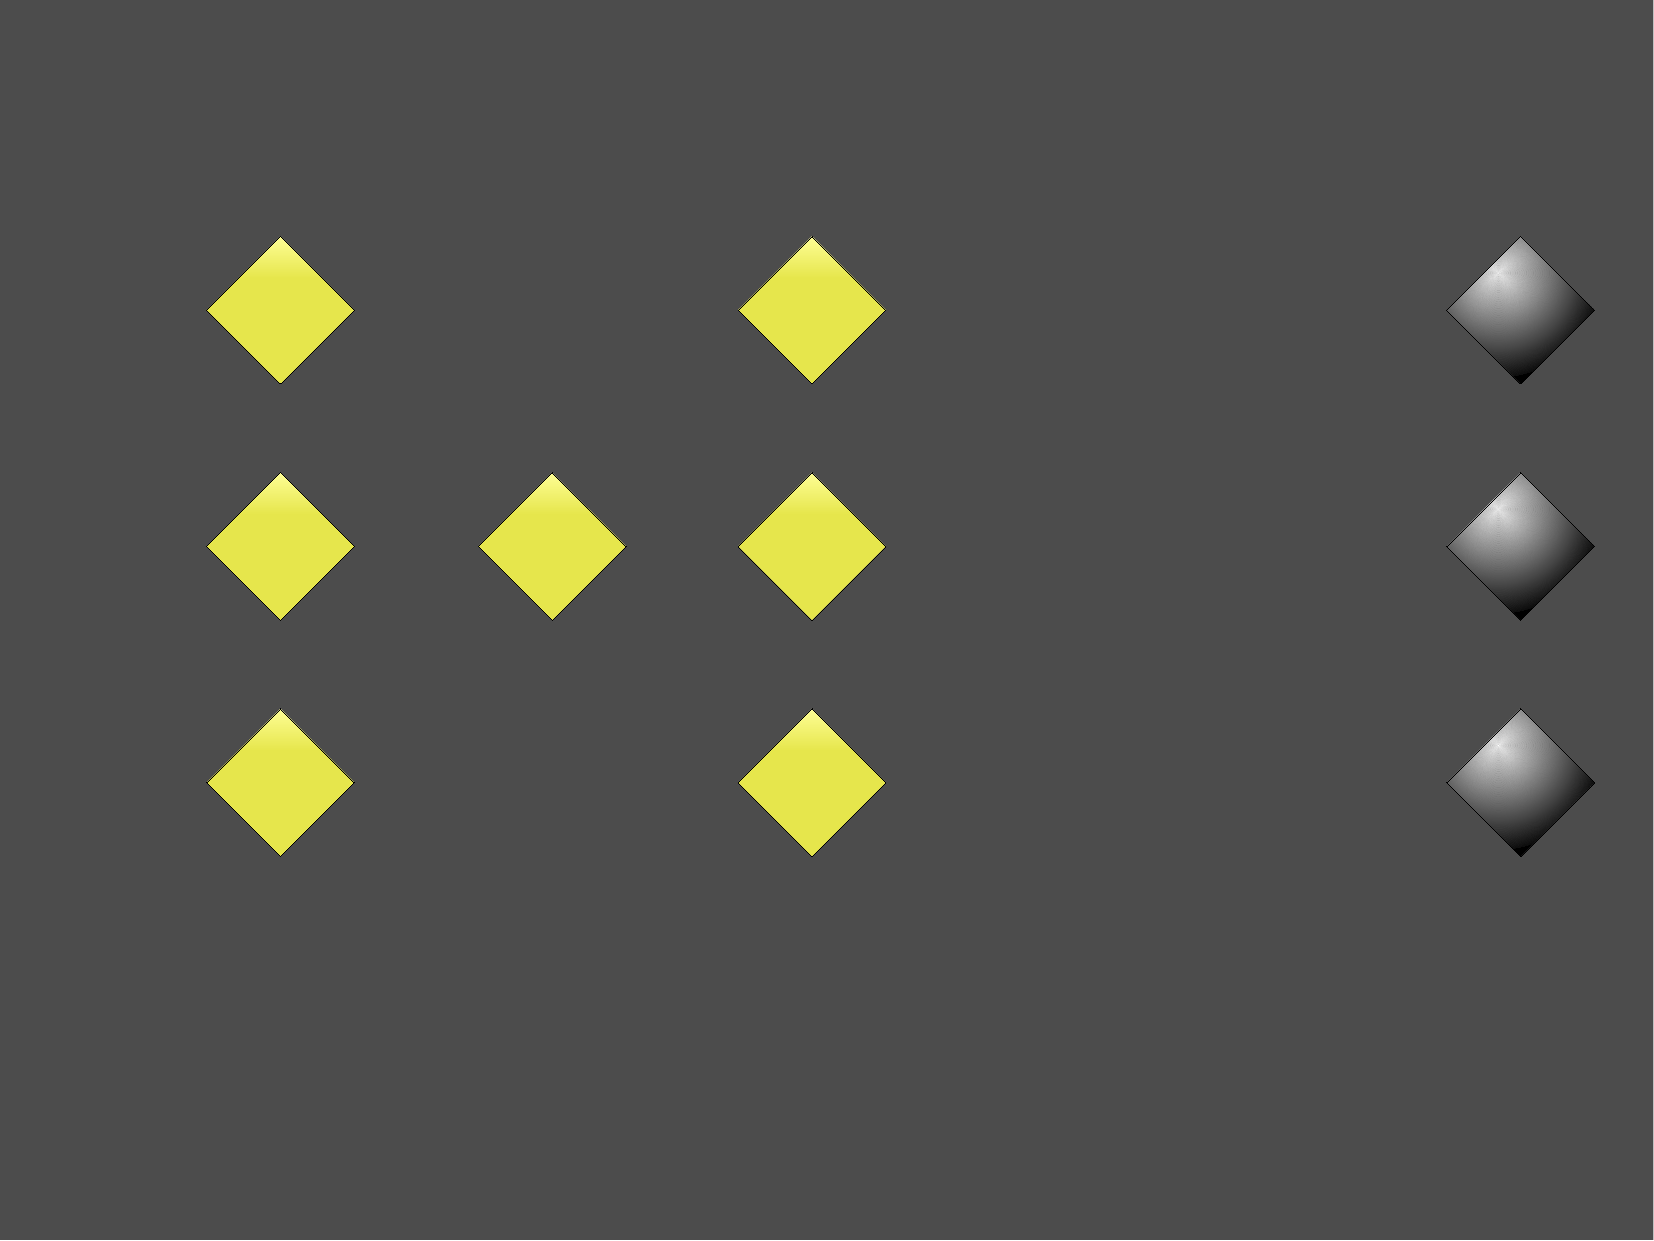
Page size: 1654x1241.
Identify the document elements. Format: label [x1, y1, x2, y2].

text_box [206, 472, 355, 621]
text_box [206, 708, 355, 857]
text_box [1446, 472, 1595, 621]
text_box [206, 236, 355, 384]
text_box [738, 236, 886, 384]
text_box [738, 708, 886, 857]
text_box [478, 472, 627, 621]
text_box [1446, 708, 1595, 857]
text_box [738, 472, 886, 621]
text_box [1446, 236, 1595, 384]
